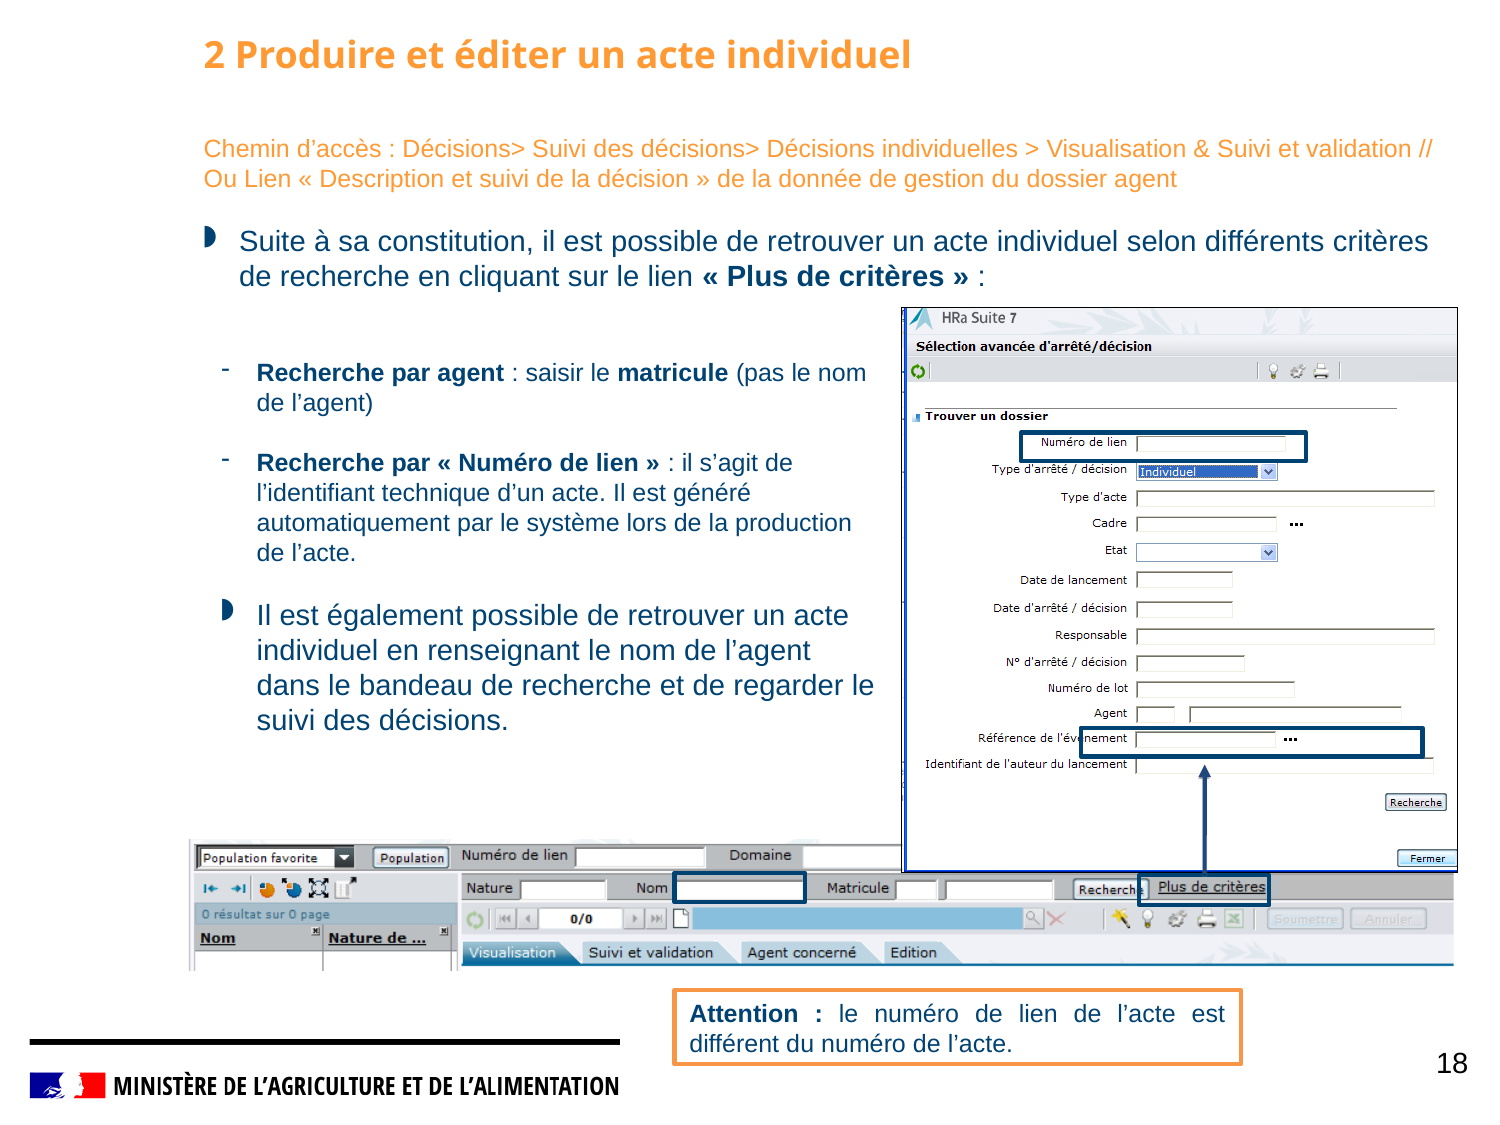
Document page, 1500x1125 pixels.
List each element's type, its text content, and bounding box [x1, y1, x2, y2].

picture [29, 1039, 620, 1099]
picture [188, 839, 1454, 971]
text_box Chemin d’accès : Décisions> Suivi des décisions> Décisions individuelles > Visualisation & Suivi et validation // Ou Lien « Description et suivi de la décision » de la donnée de gestion du dossier agent Suite à sa constitution, il est possible de retrouver un acte individuel selon différents critères de recherche en cliquant sur le lien « Plus de critères » : [189, 125, 1464, 1017]
text_box 2 Produire et éditer un acte individuel [188, 23, 1323, 95]
picture [1141, 877, 1267, 903]
text_box Recherche par agent : saisir le matricule (pas le nom de l’agent) Recherche par « Numéro de lien » : il s’agit de l’identifiant technique d’un acte. Il est généré automatiquement par le système lors de la production de l’acte. Il est également possible de retrouver un acte individuel en renseignant le nom de l’agent dans le bandeau de recherche et de regarder le suivi des décisions. [206, 349, 891, 748]
picture [902, 308, 1457, 872]
text_box Attention : le numéro de lien de l’acte est différent du numéro de l’acte. [674, 990, 1241, 1065]
